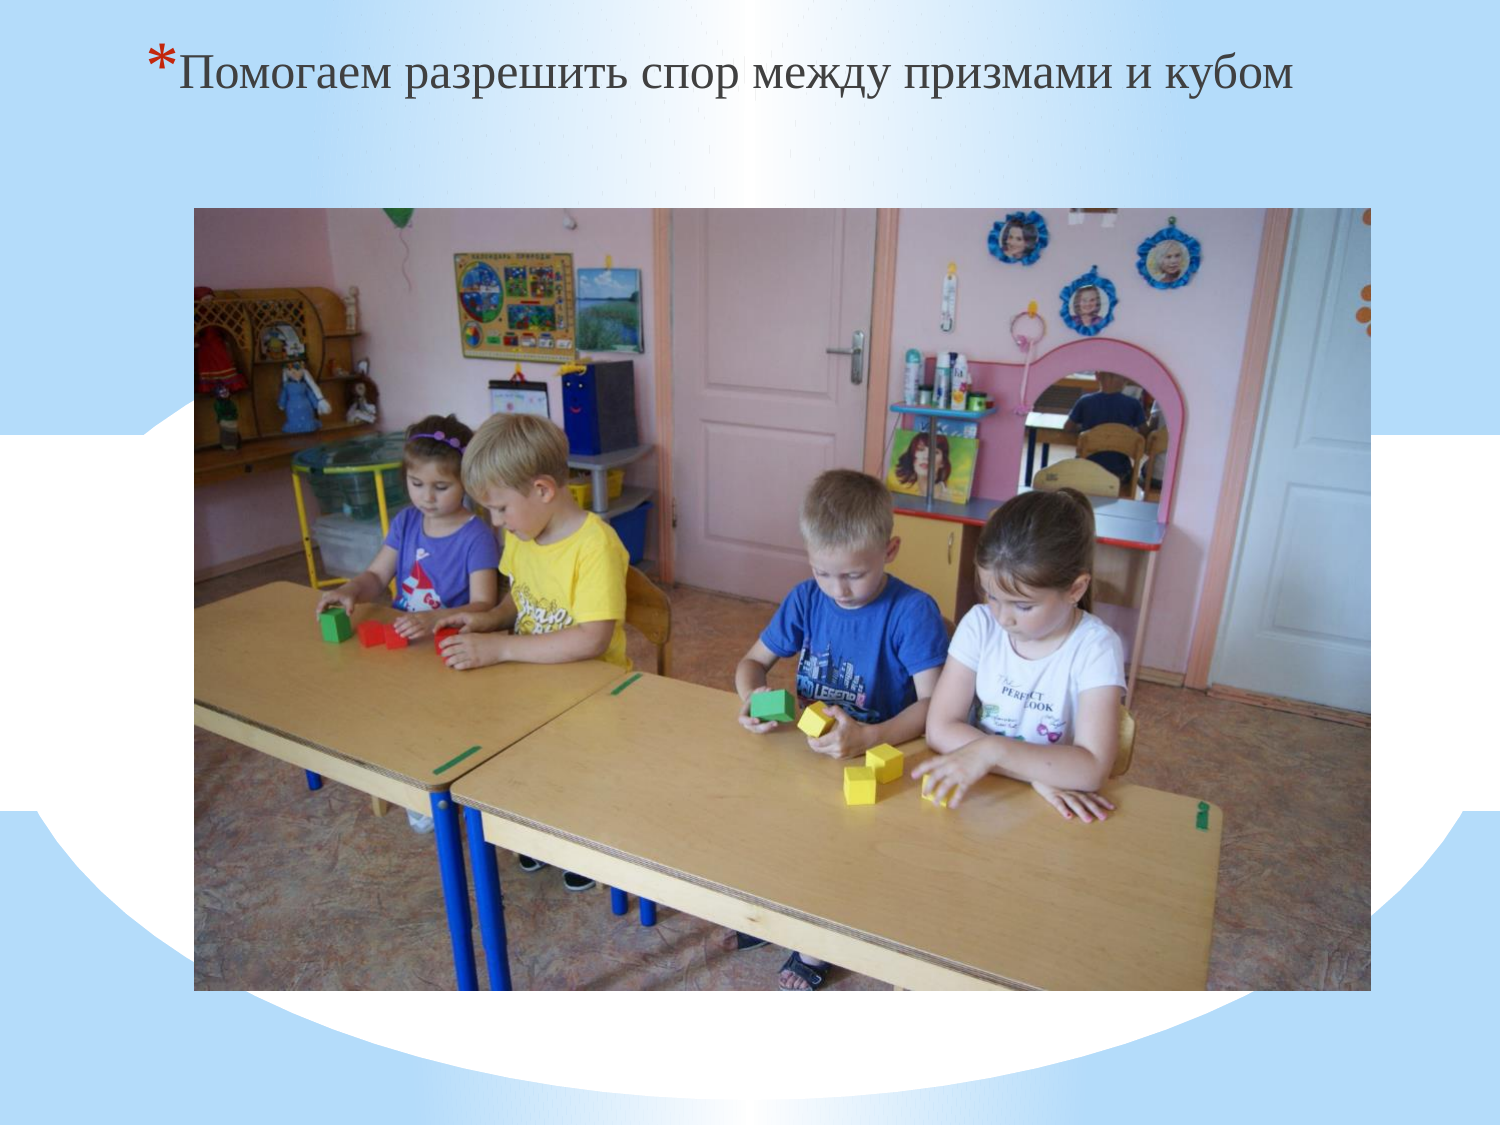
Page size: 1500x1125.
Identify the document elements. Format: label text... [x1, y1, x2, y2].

picture [194, 208, 1371, 991]
list Помогаем разрешить спор между призмами и кубом [123, 30, 1347, 168]
